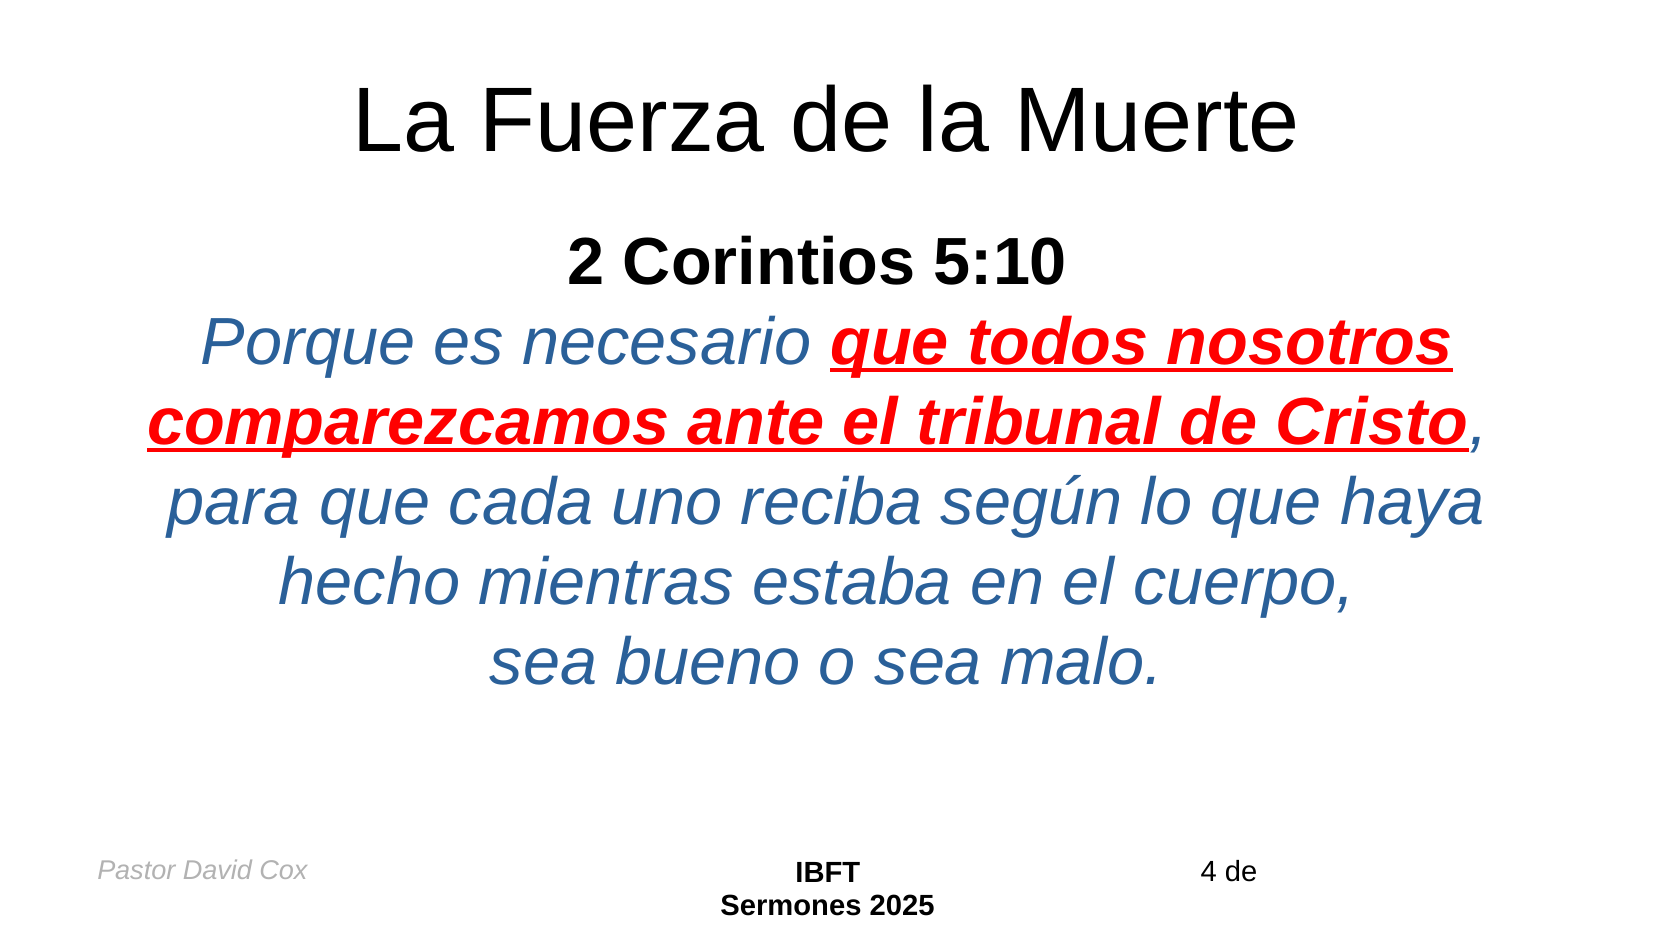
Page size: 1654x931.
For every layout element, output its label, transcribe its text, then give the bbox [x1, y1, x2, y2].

title La Fuerza de la Muerte [82, 37, 1571, 193]
list 2 Corintios 5:10 Porque es necesario que todos nosotros comparezcamos ante el tribunal de Cristo, para que cada uno reciba según lo que haya hecho mientras estaba en el cuerpo, sea bueno o sea malo. [82, 217, 1571, 758]
